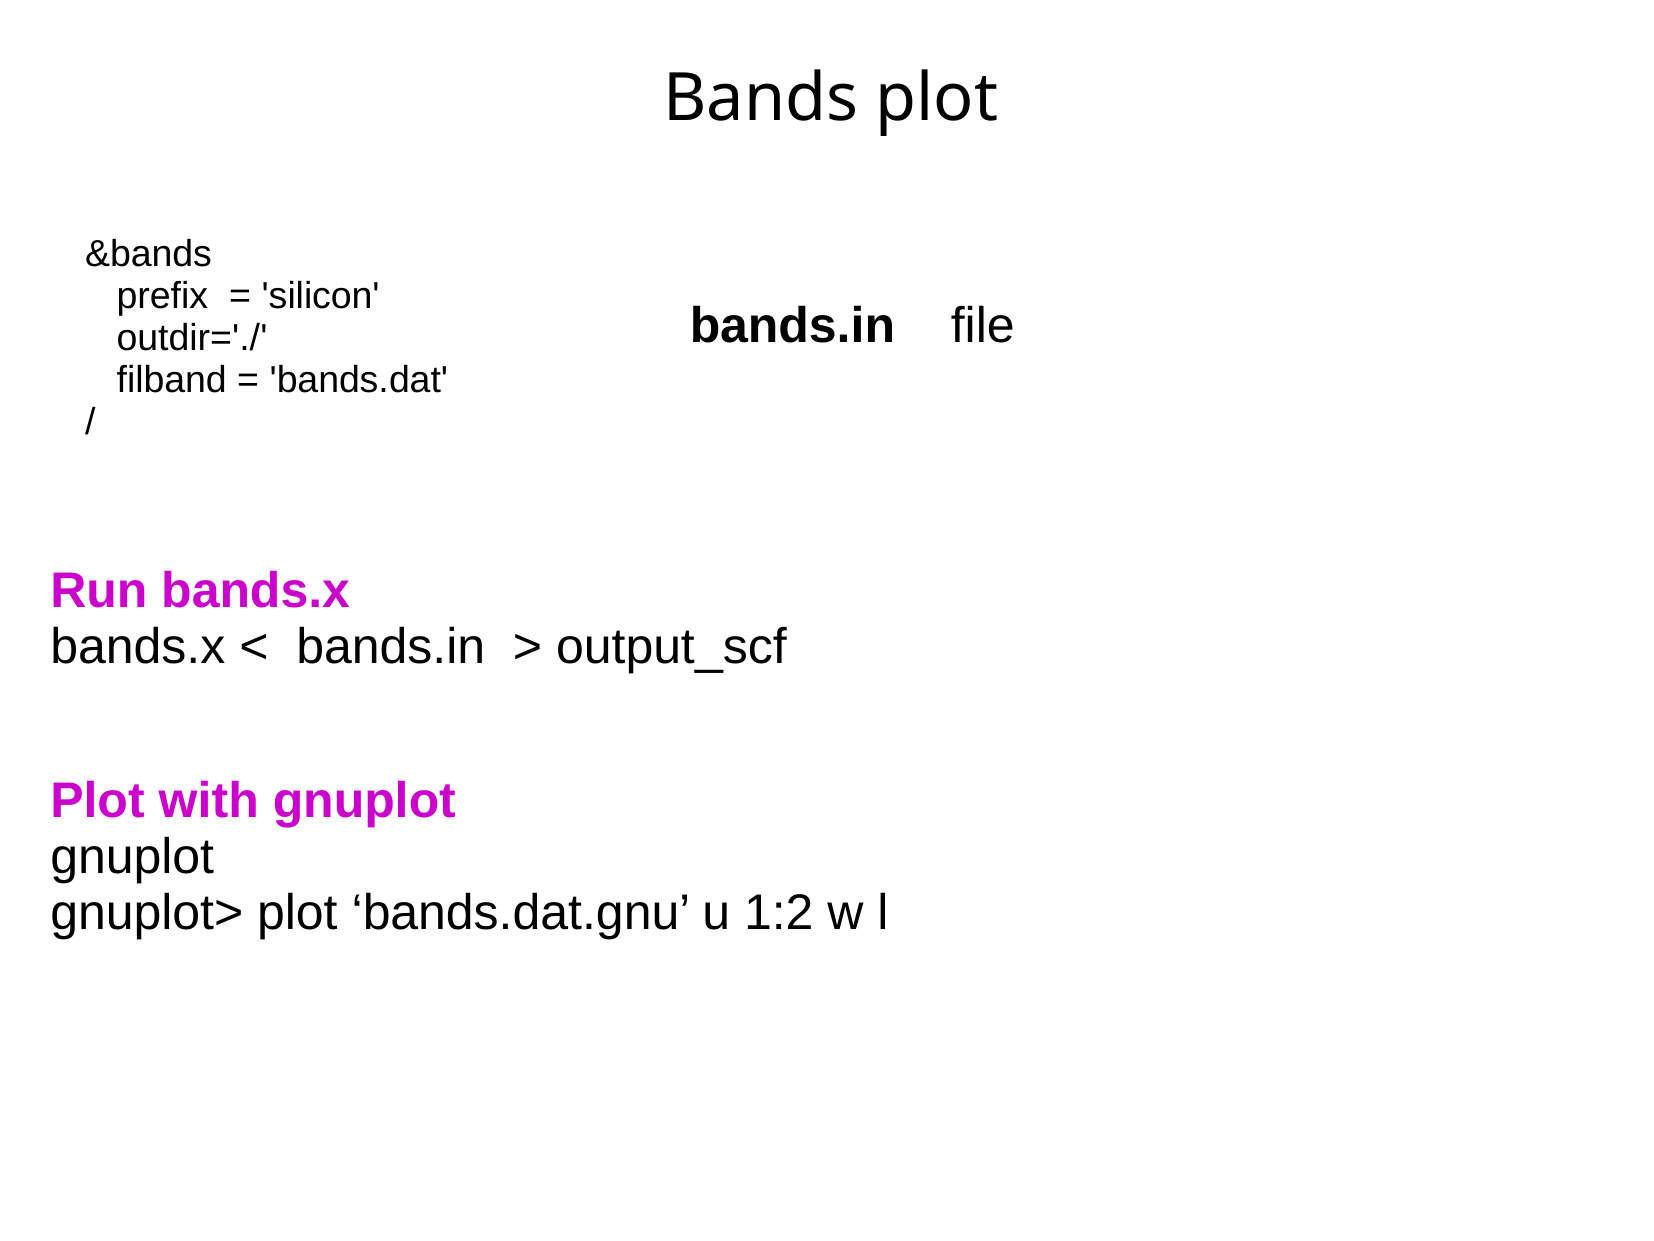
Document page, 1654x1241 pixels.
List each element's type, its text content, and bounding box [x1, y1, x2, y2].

text_box bands.in file [675, 289, 1096, 376]
text_box Run bands.x bands.x < bands.in > output_scf [35, 555, 1066, 738]
text_box &bands prefix = 'silicon' outdir='./' filband = 'bands.dat' / [60, 225, 586, 450]
title Bands plot [86, 24, 1576, 166]
text_box Plot with gnuplot gnuplot gnuplot> plot ‘bands.dat.gnu’ u 1:2 w l [35, 765, 1066, 948]
